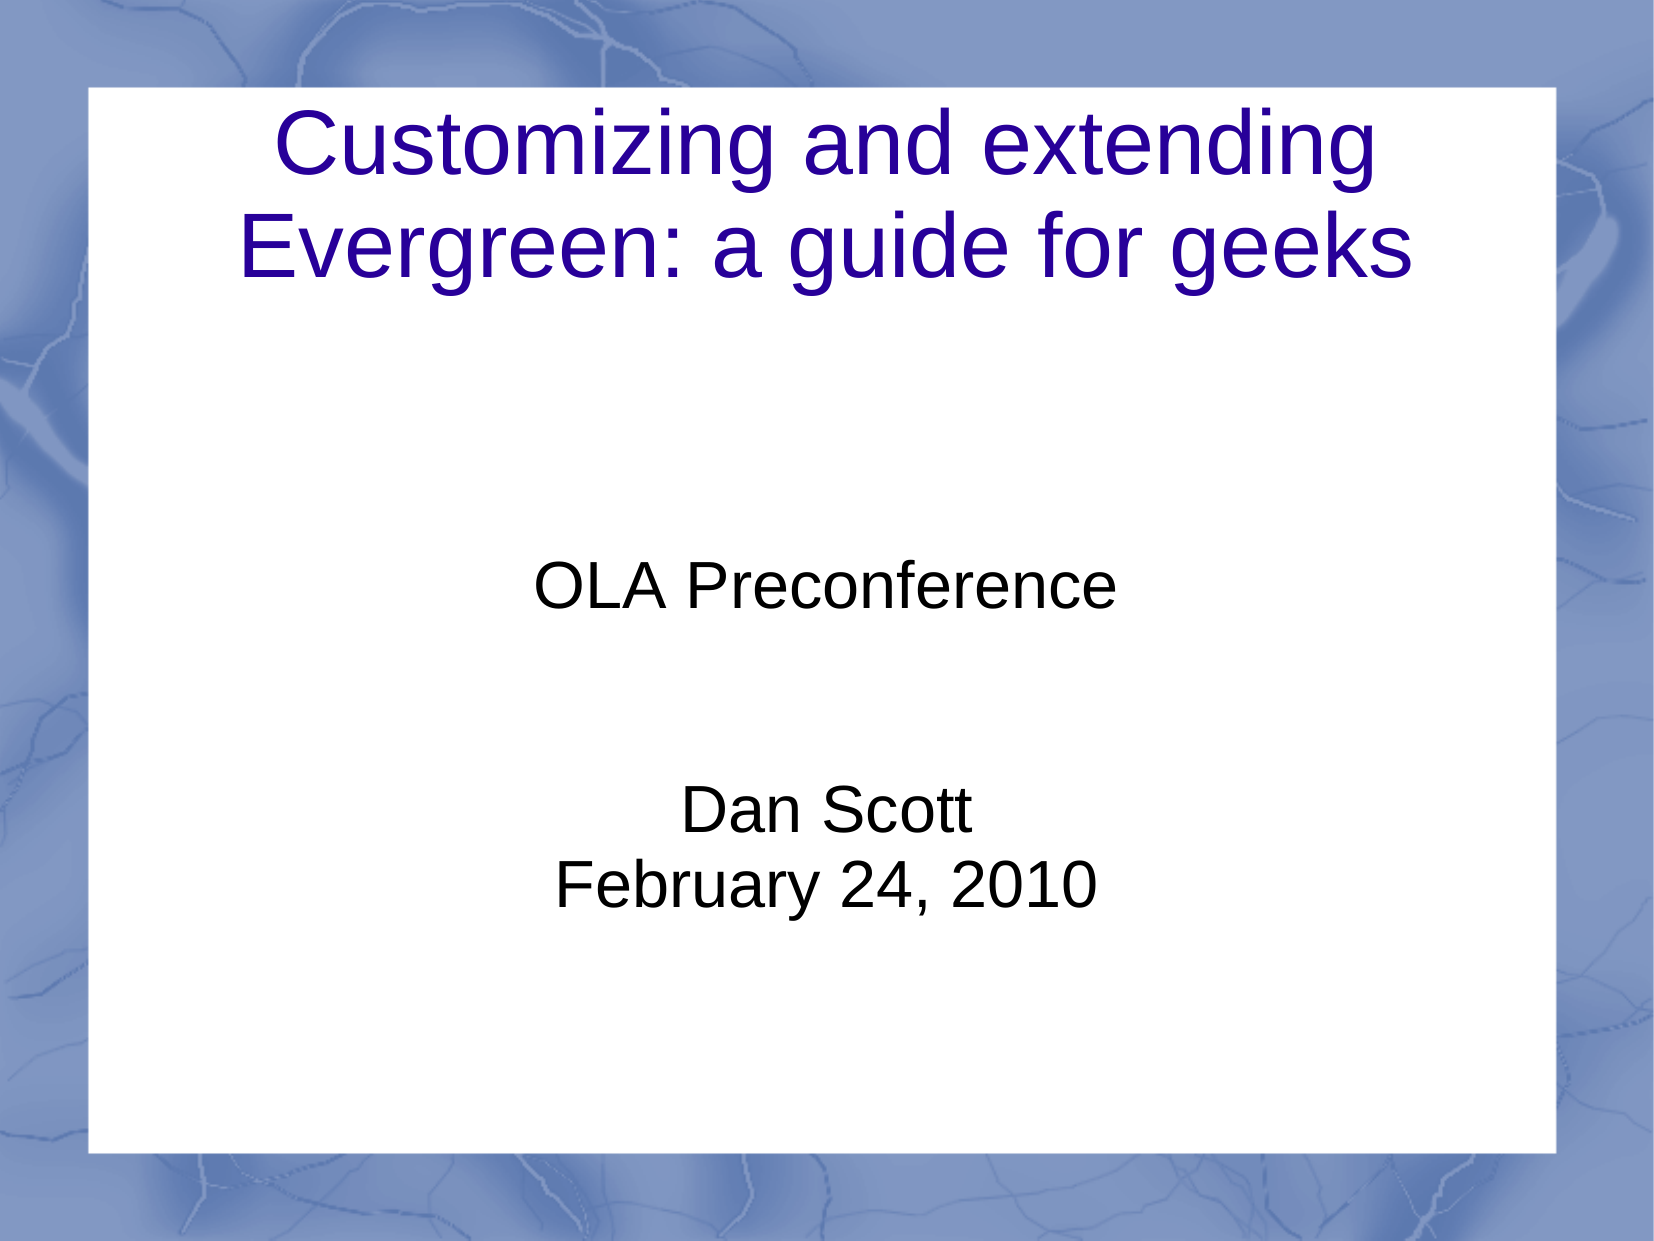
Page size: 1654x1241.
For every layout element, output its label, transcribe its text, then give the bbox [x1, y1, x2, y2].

title Customizing and extending Evergreen: a guide for geeks [118, 90, 1536, 298]
picture [0, 0, 1654, 1241]
subtitle OLA Preconference Dan Scott February 24, 2010 [147, 333, 1506, 1137]
